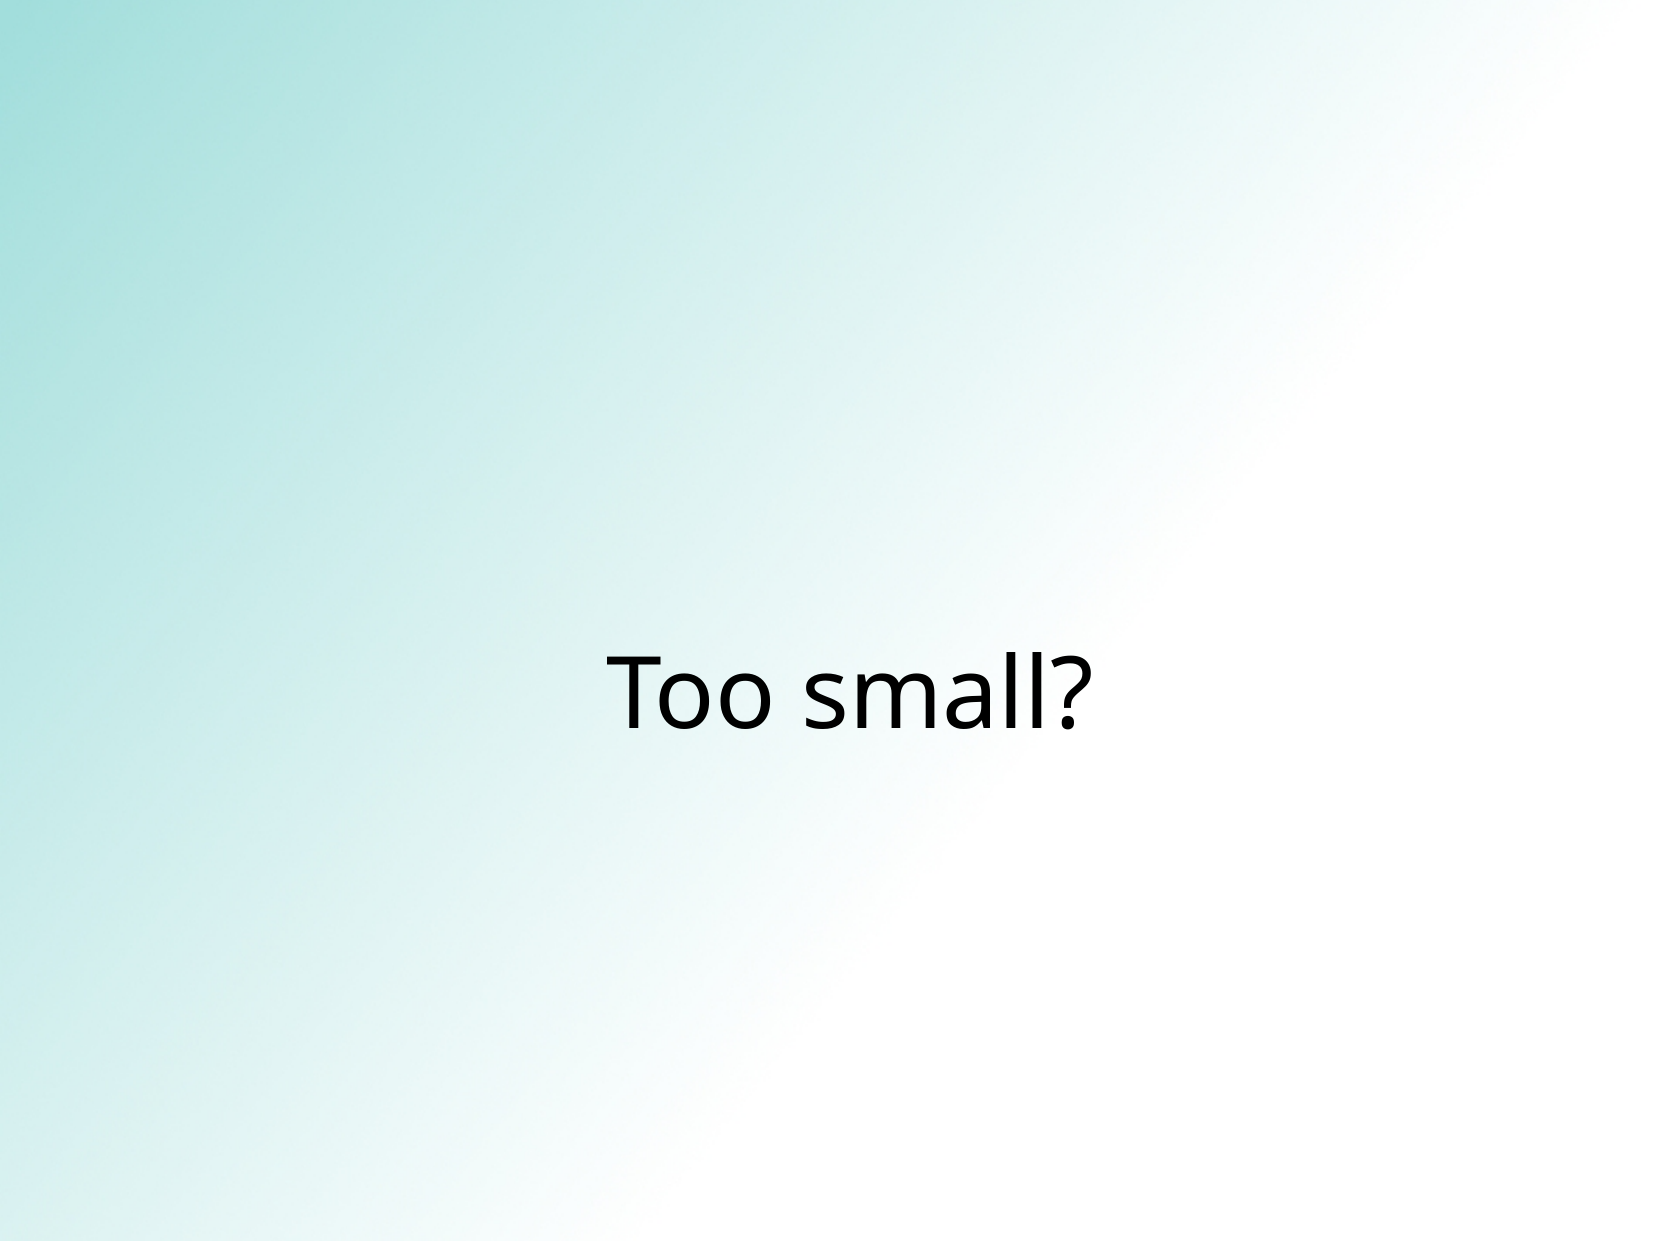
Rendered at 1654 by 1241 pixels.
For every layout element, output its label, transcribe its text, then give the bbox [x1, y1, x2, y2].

subtitle Too small? [106, 209, 1595, 1170]
picture [0, 0, 1654, 1241]
